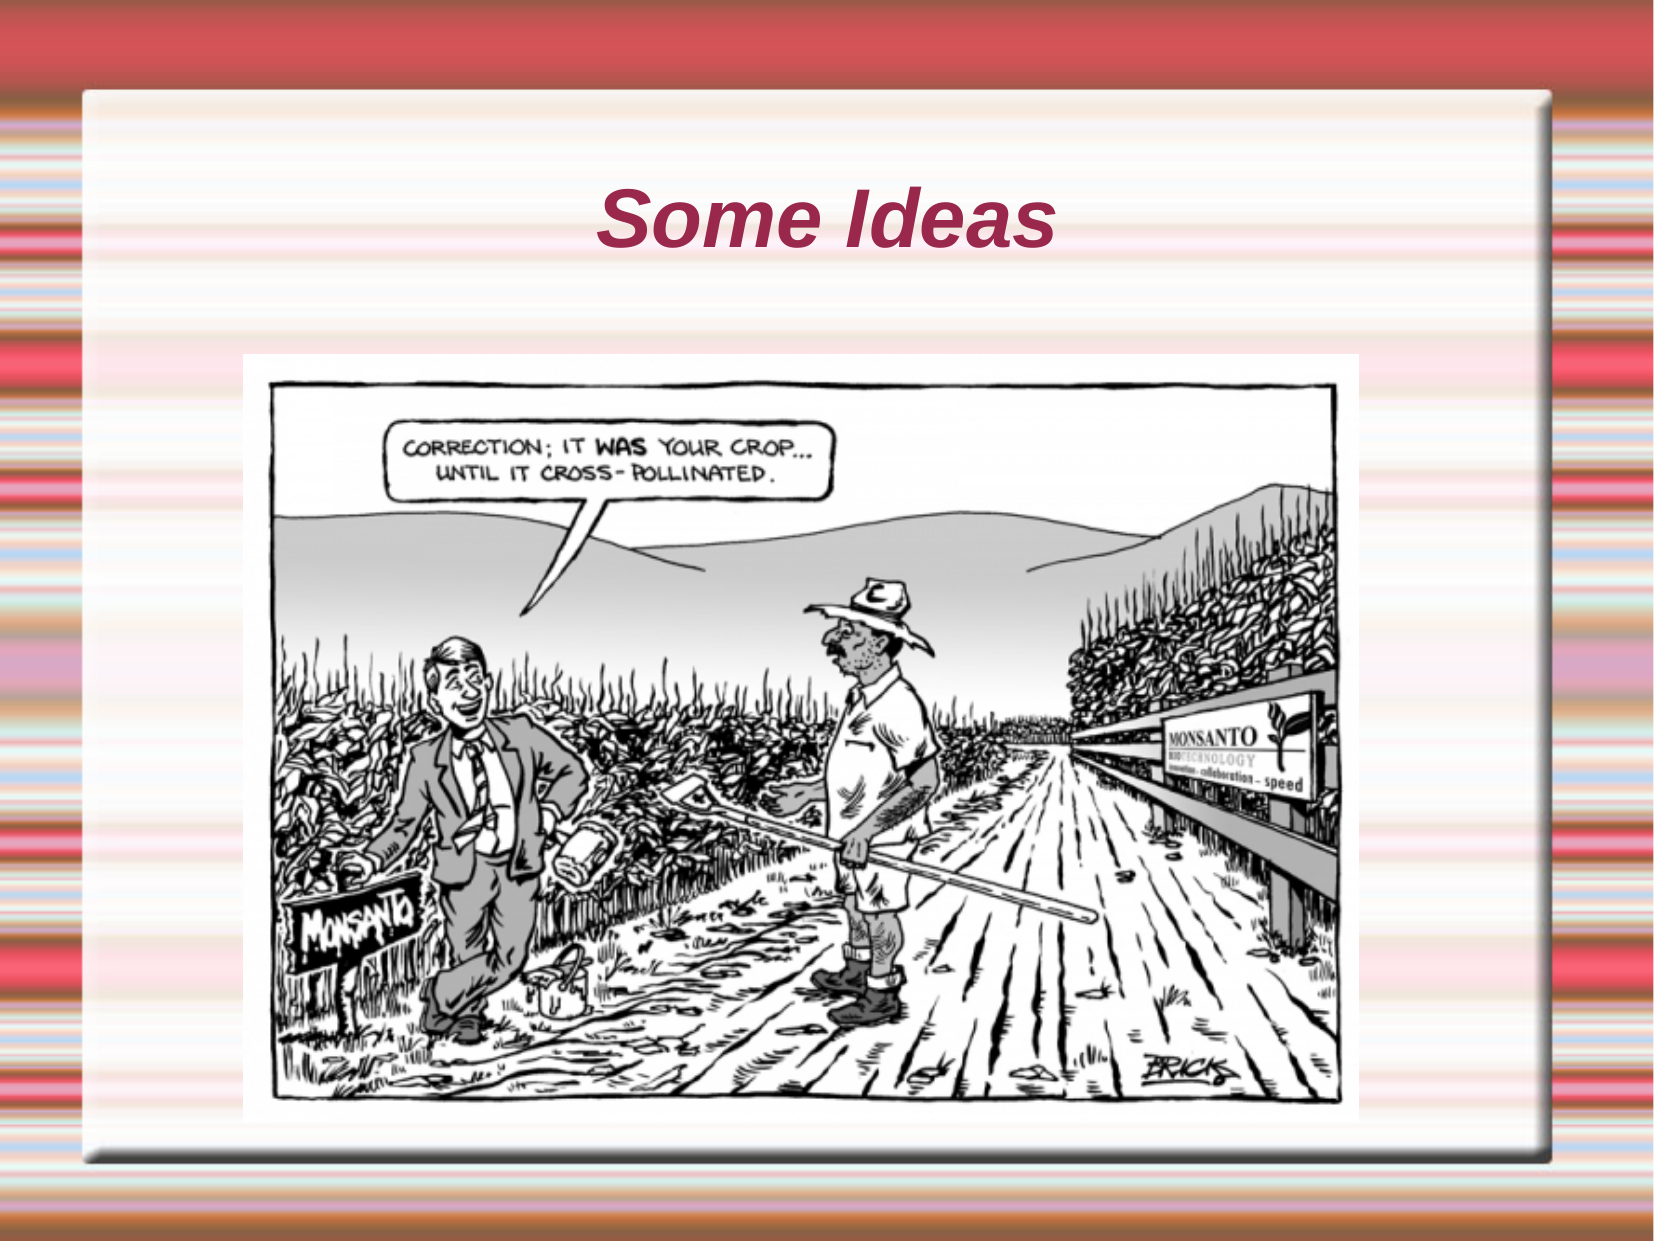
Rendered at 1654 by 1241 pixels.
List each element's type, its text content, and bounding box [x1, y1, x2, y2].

title Some Ideas [121, 114, 1534, 322]
picture [0, 0, 1654, 1241]
